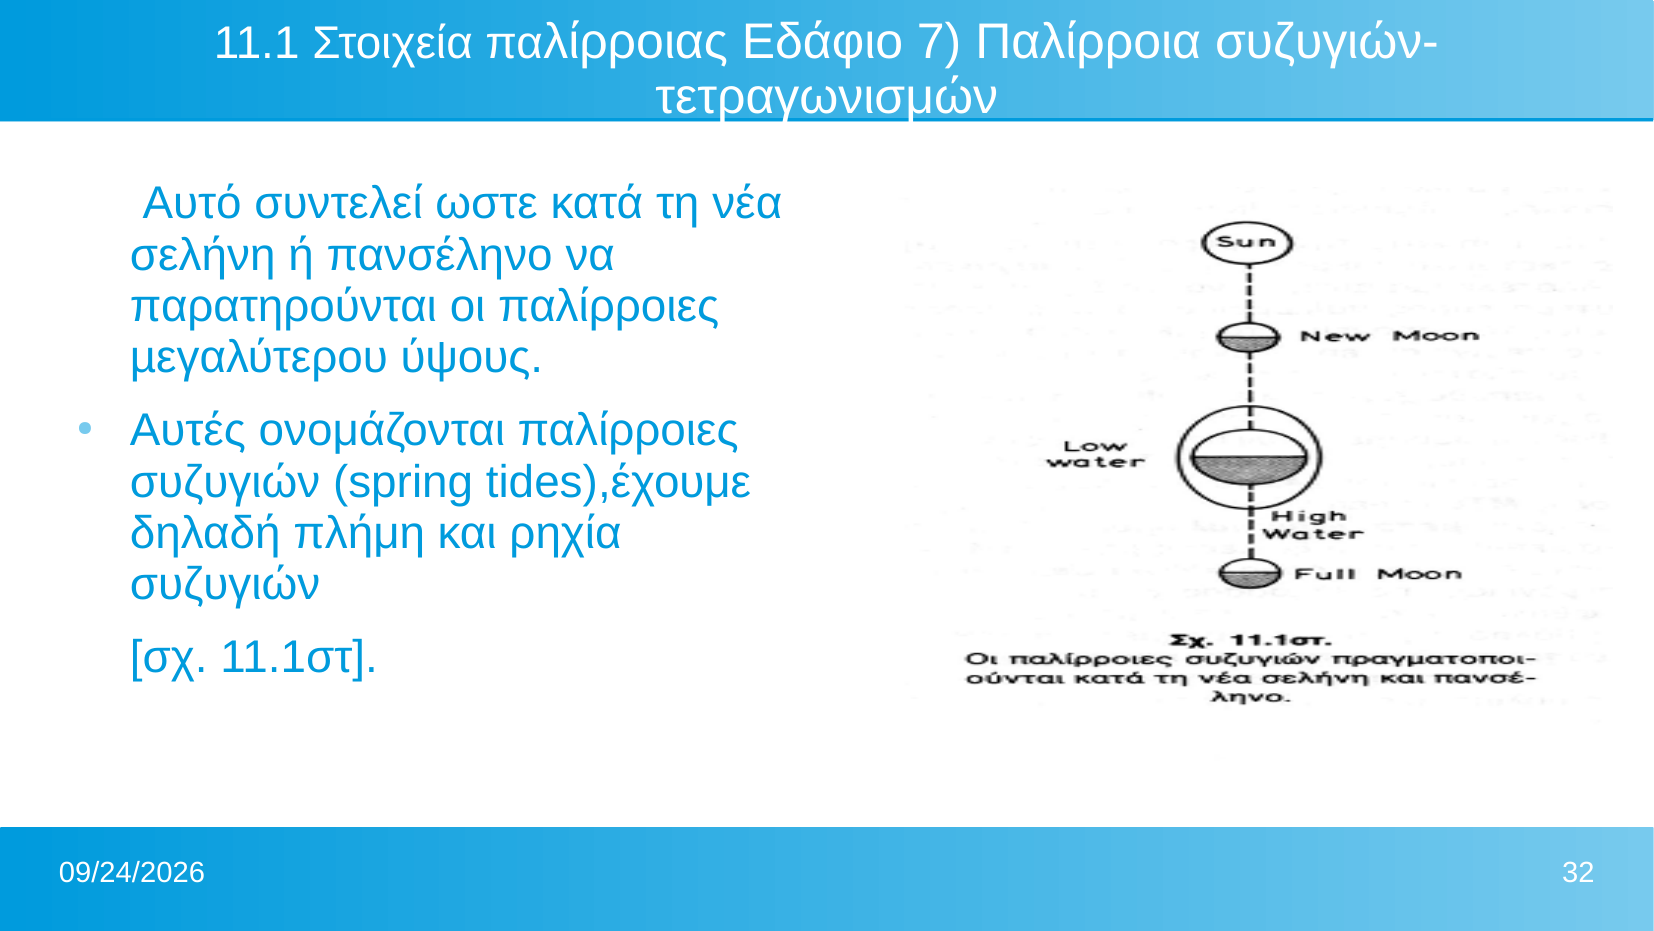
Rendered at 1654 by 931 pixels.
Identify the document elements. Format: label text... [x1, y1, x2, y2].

picture [862, 187, 1613, 788]
list Αυτό συντελεί ωστε κατά τη νέα σελήνη ή πανσέληνο να παρατηρούνται οι παλίρροιες µεγαλύτερου ύψους. Αυτές ονομάζονται παλίρροιες συζυγιών (spring tides),έχουμε δηλαδή πλήμη και ρηχία συζυγιών [σχ. 11.1στ]. [59, 177, 809, 768]
title 11.1 Στοιχεία παλίρροιας Εδάφιο 7) Παλίρροια συζυγιών-τετραγωνισμών [59, 12, 1595, 125]
